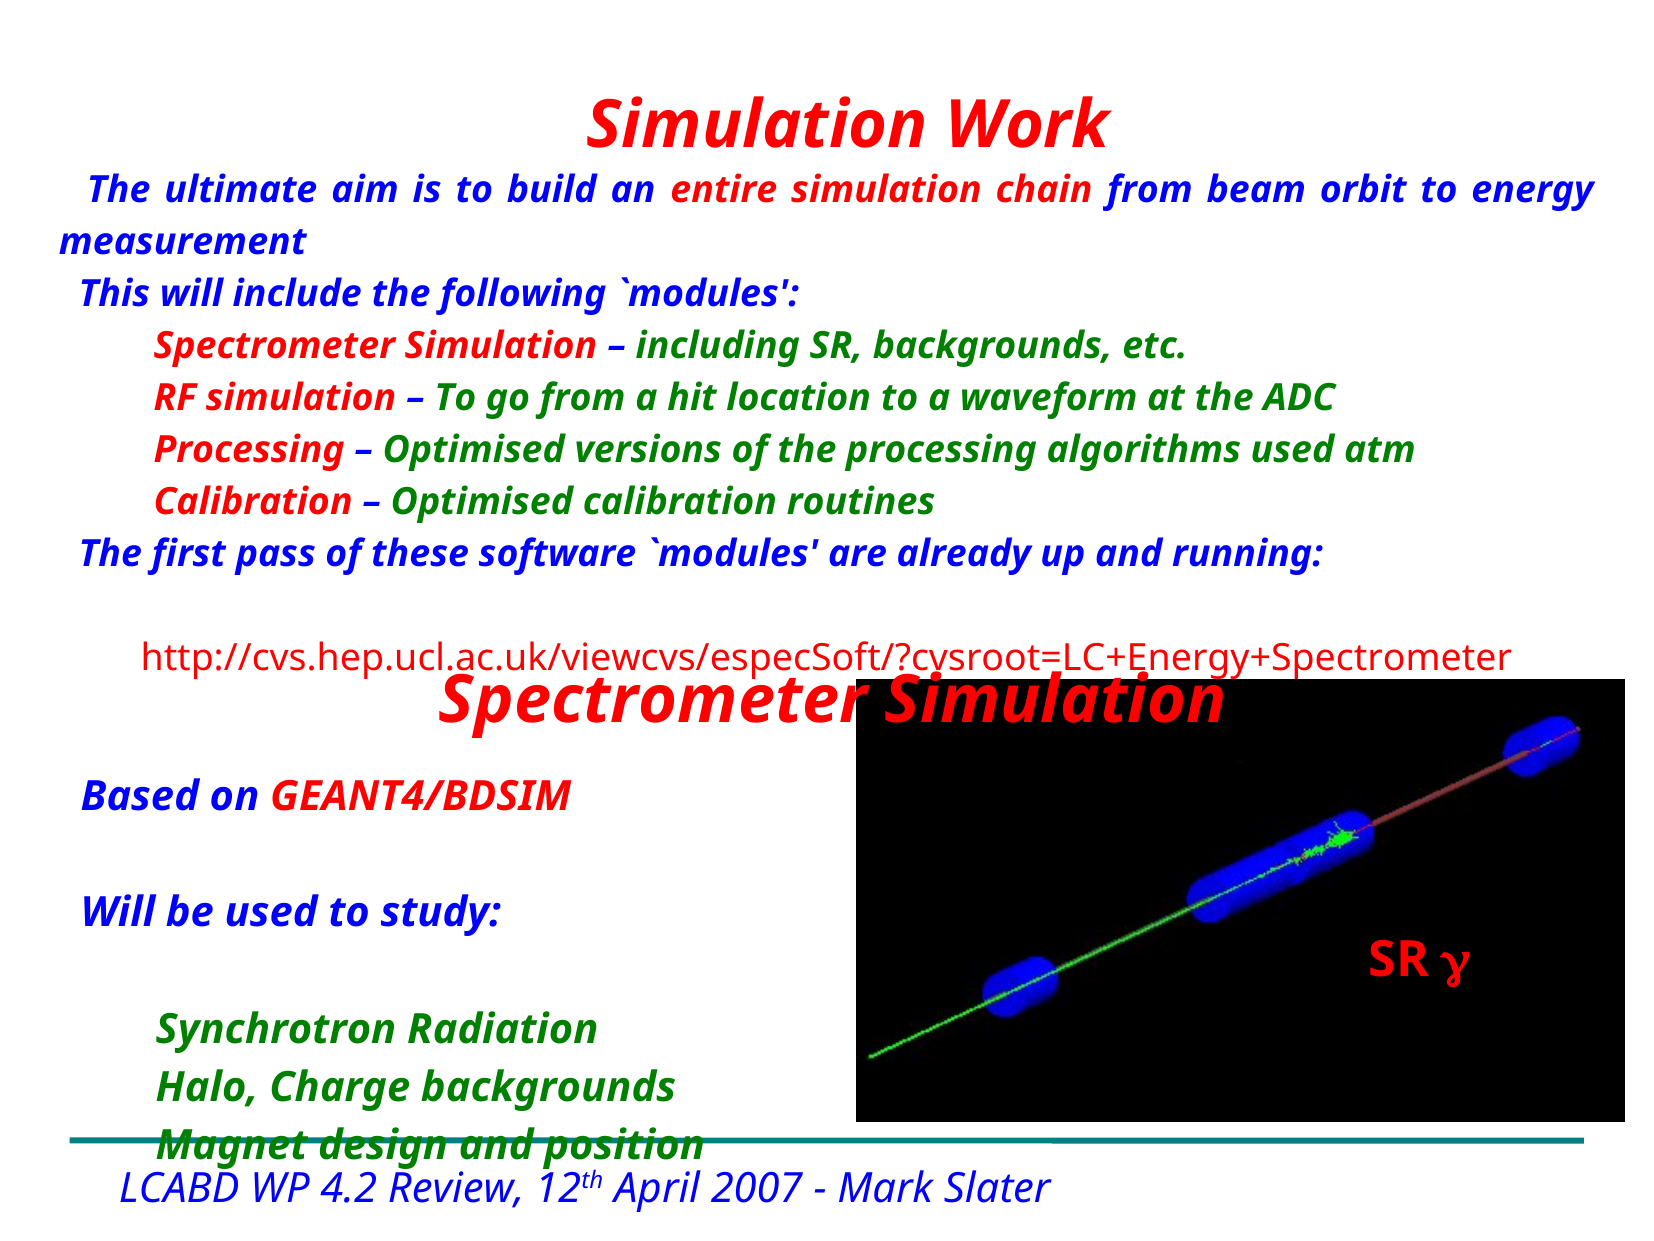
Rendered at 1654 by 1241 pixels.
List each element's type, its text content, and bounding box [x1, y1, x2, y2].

text_box Spectrometer Simulation [438, 649, 1228, 743]
text_box LCABD WP 4.2 Review, 12th April 2007 - Mark Slater [945, 1156, 1152, 1215]
text_box SR  [1354, 915, 1536, 1000]
text_box The ultimate aim is to build an entire simulation chain from beam orbit to energy measurement This will include the following `modules': Spectrometer Simulation – including SR, backgrounds, etc. RF simulation – To go from a hit location to a waveform at the ADC Processing – Optimised versions of the processing algorithms used atm Calibration – Optimised calibration routines The first pass of these software `modules' are already up and running: http://cvs.hep.ucl.ac.uk/viewcvs/especSoft/?cvsroot=LC+Energy+Spectrometer [59, 161, 1595, 679]
text_box Simulation Work [586, 74, 1111, 168]
picture [856, 679, 1625, 1123]
text_box Based on GEANT4/BDSIM Will be used to study: Synchrotron Radiation Halo, Charge backgrounds Magnet design and position [59, 649, 945, 1219]
